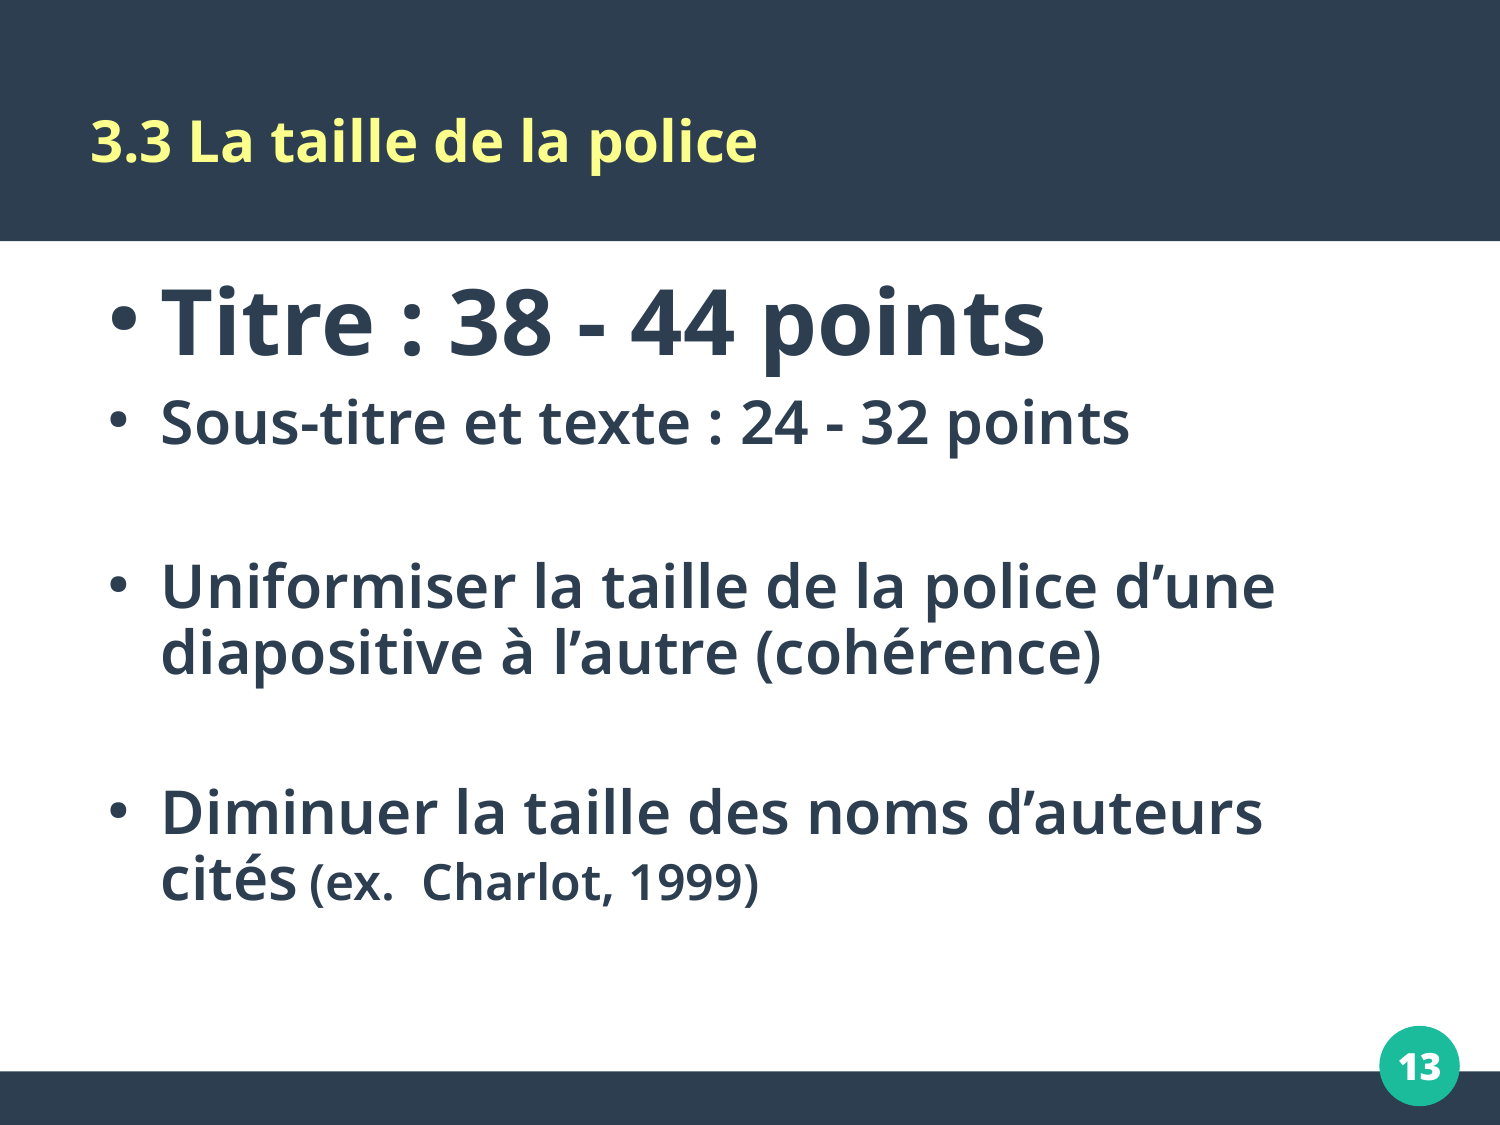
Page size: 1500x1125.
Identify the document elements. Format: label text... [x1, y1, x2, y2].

list Titre : 38 - 44 points Sous-titre et texte : 24 - 32 points Uniformiser la taille de la police d’une diapositive à l’autre (cohérence) Diminuer la taille des noms d’auteurs cités (ex. Charlot, 1999) [75, 268, 1426, 1012]
title 3.3 La taille de la police [75, 45, 1426, 233]
